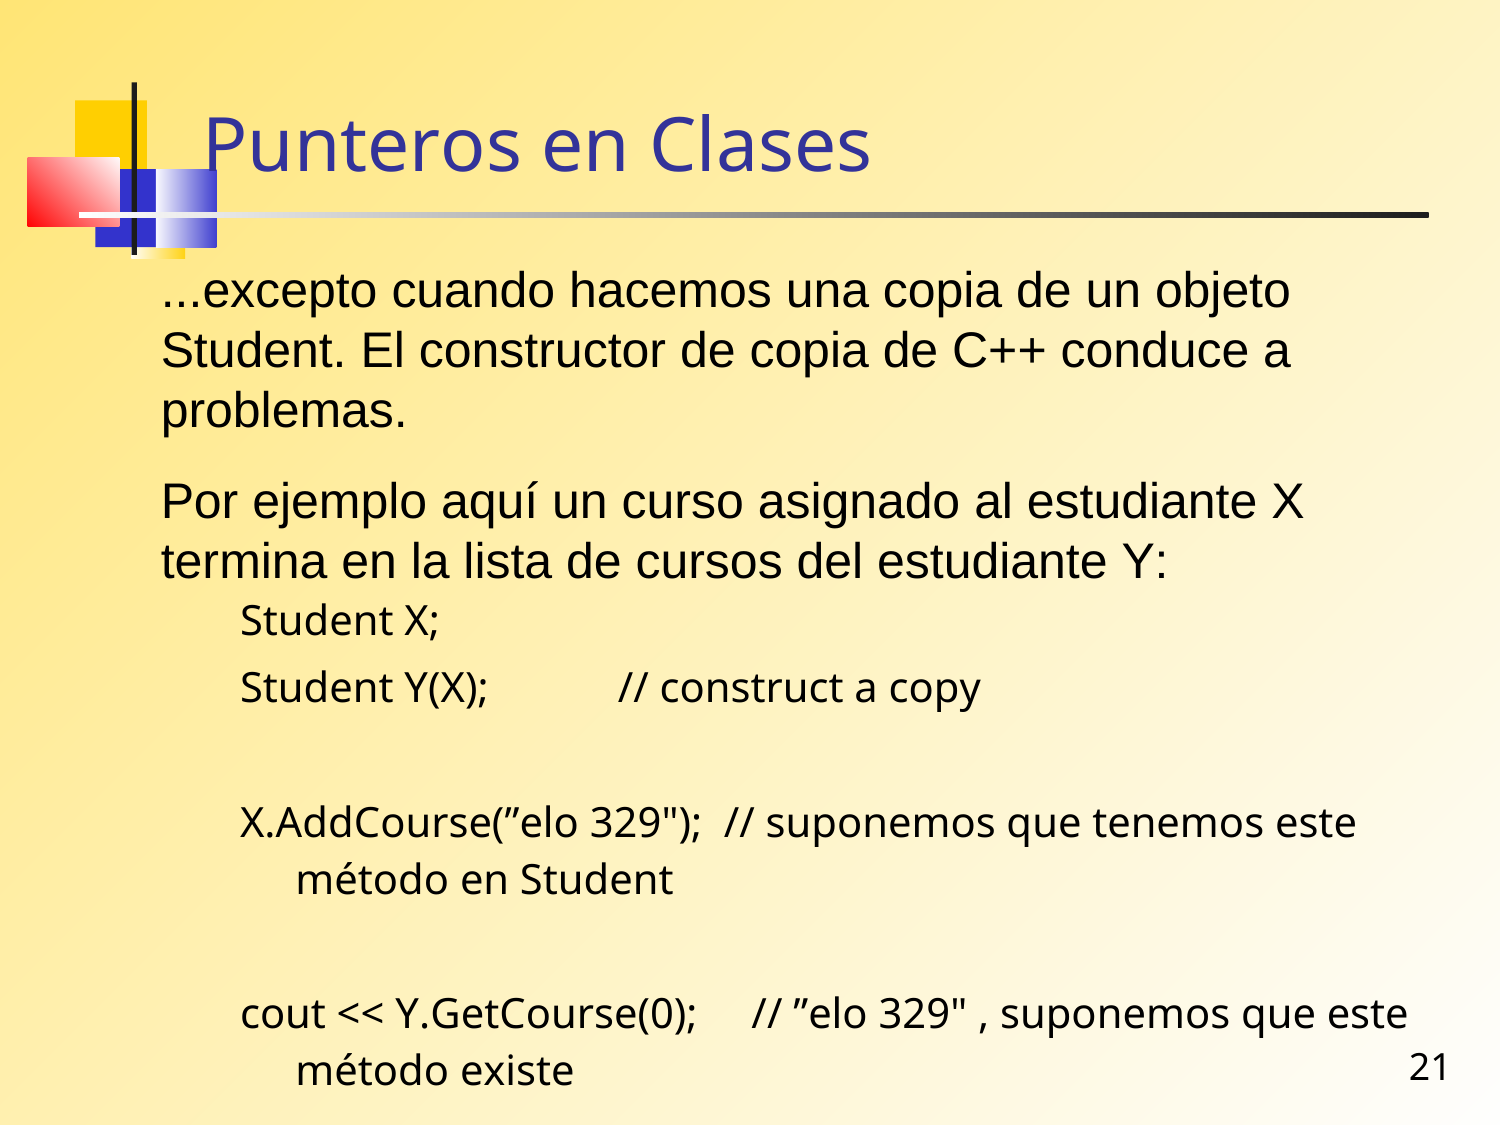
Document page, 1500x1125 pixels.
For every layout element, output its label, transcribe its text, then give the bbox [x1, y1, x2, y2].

list Student X; Student Y(X); // construct a copy X.AddCourse(”elo 329"); // suponemos que tenemos este método en Student cout << Y.GetCourse(0); // ”elo 329" , suponemos que este método existe [225, 582, 1463, 1051]
text_box ...excepto cuando hacemos una copia de un objeto Student. El constructor de copia de C++ conduce a problemas. Por ejemplo aquí un curso asignado al estudiante X termina en la lista de cursos del estudiante Y: [137, 249, 1413, 597]
title Punteros en Clases [187, 37, 1466, 201]
